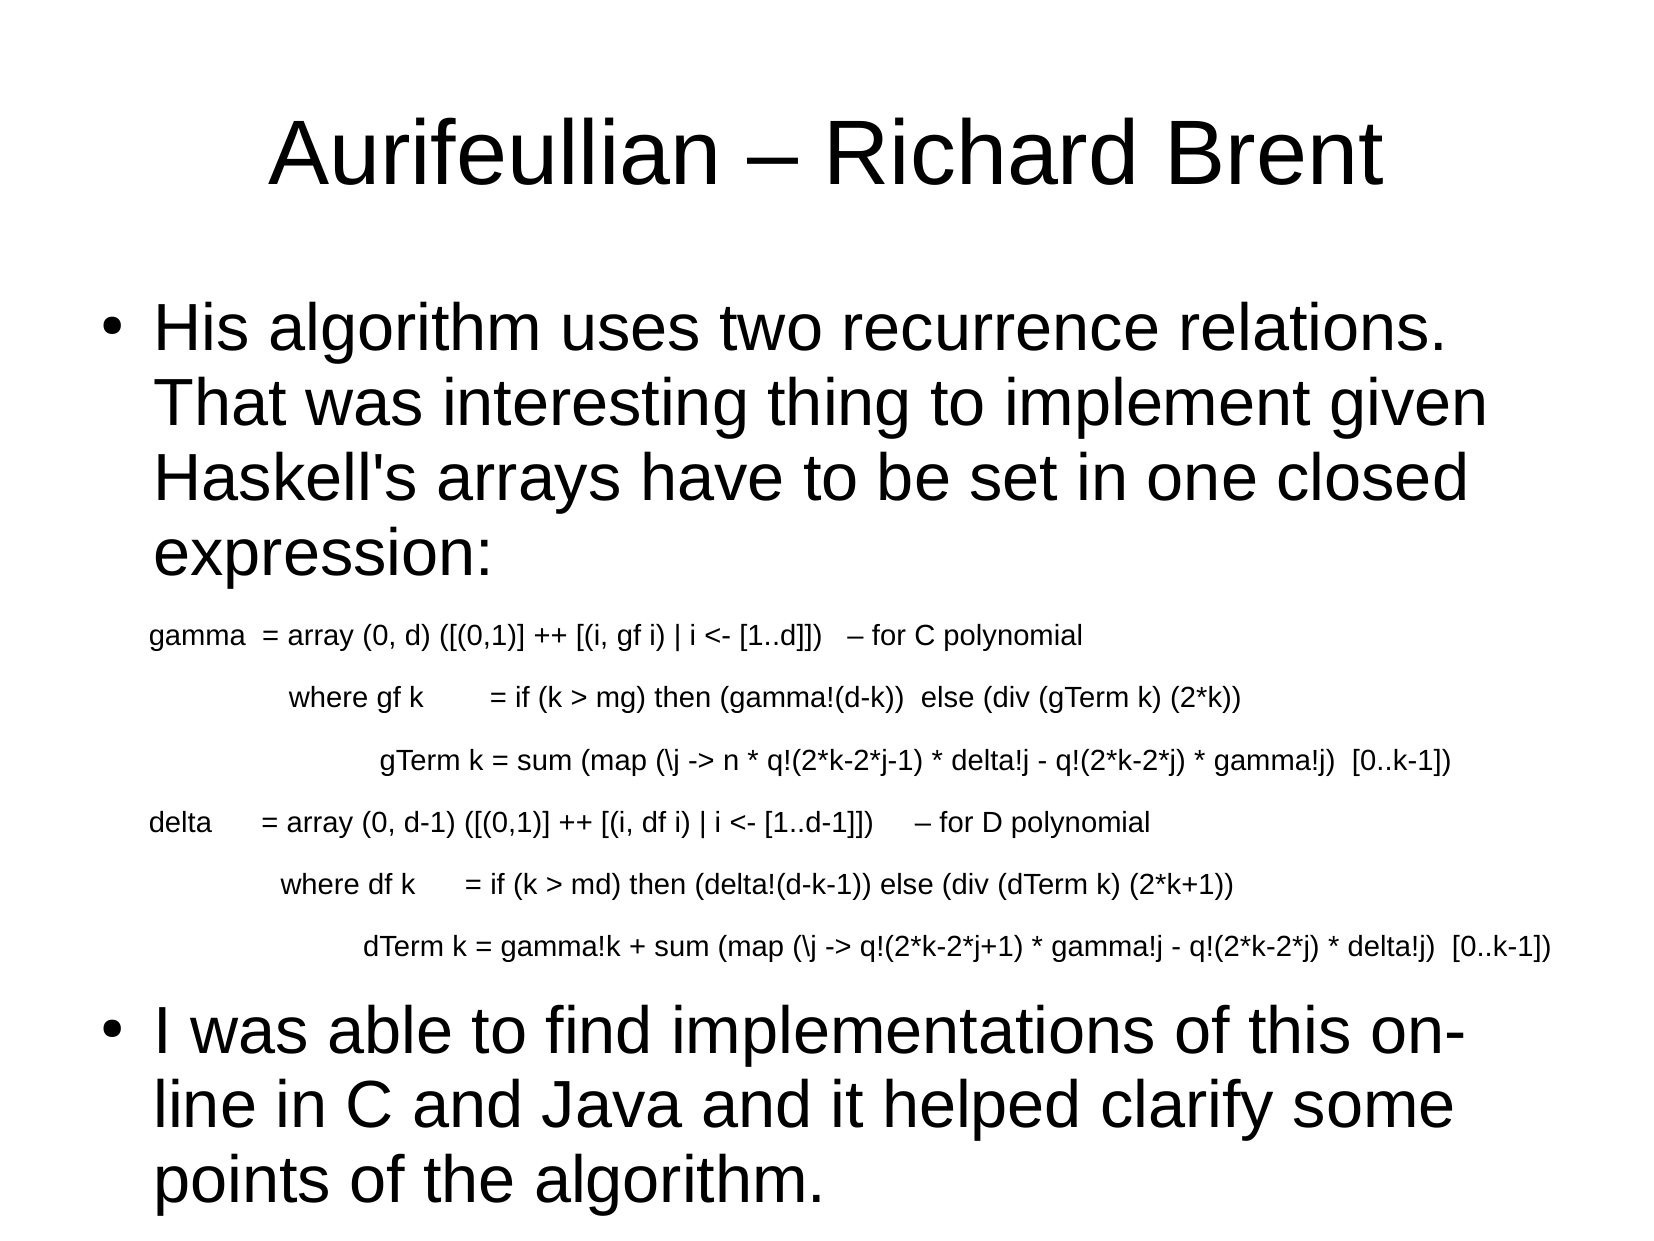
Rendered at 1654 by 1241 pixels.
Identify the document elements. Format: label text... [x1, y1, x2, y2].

list His algorithm uses two recurrence relations. That was interesting thing to implement given Haskell's arrays have to be set in one closed expression: gamma = array (0, d) ([(0,1)] ++ [(i, gf i) | i <- [1..d]]) – for C polynomial where gf k = if (k > mg) then (gamma!(d-k)) else (div (gTerm k) (2*k)) gTerm k = sum (map (\j -> n * q!(2*k-2*j-1) * delta!j - q!(2*k-2*j) * gamma!j) [0..k-1]) delta = array (0, d-1) ([(0,1)] ++ [(i, df i) | i <- [1..d-1]]) – for D polynomial where df k = if (k > md) then (delta!(d-k-1)) else (div (dTerm k) (2*k+1)) dTerm k = gamma!k + sum (map (\j -> q!(2*k-2*j+1) * gamma!j - q!(2*k-2*j) * delta!j) [0..k-1]) I was able to find implementations of this on-line in C and Java and it helped clarify some points of the algorithm. [82, 290, 1571, 1010]
title Aurifeullian – Richard Brent [82, 49, 1571, 257]
